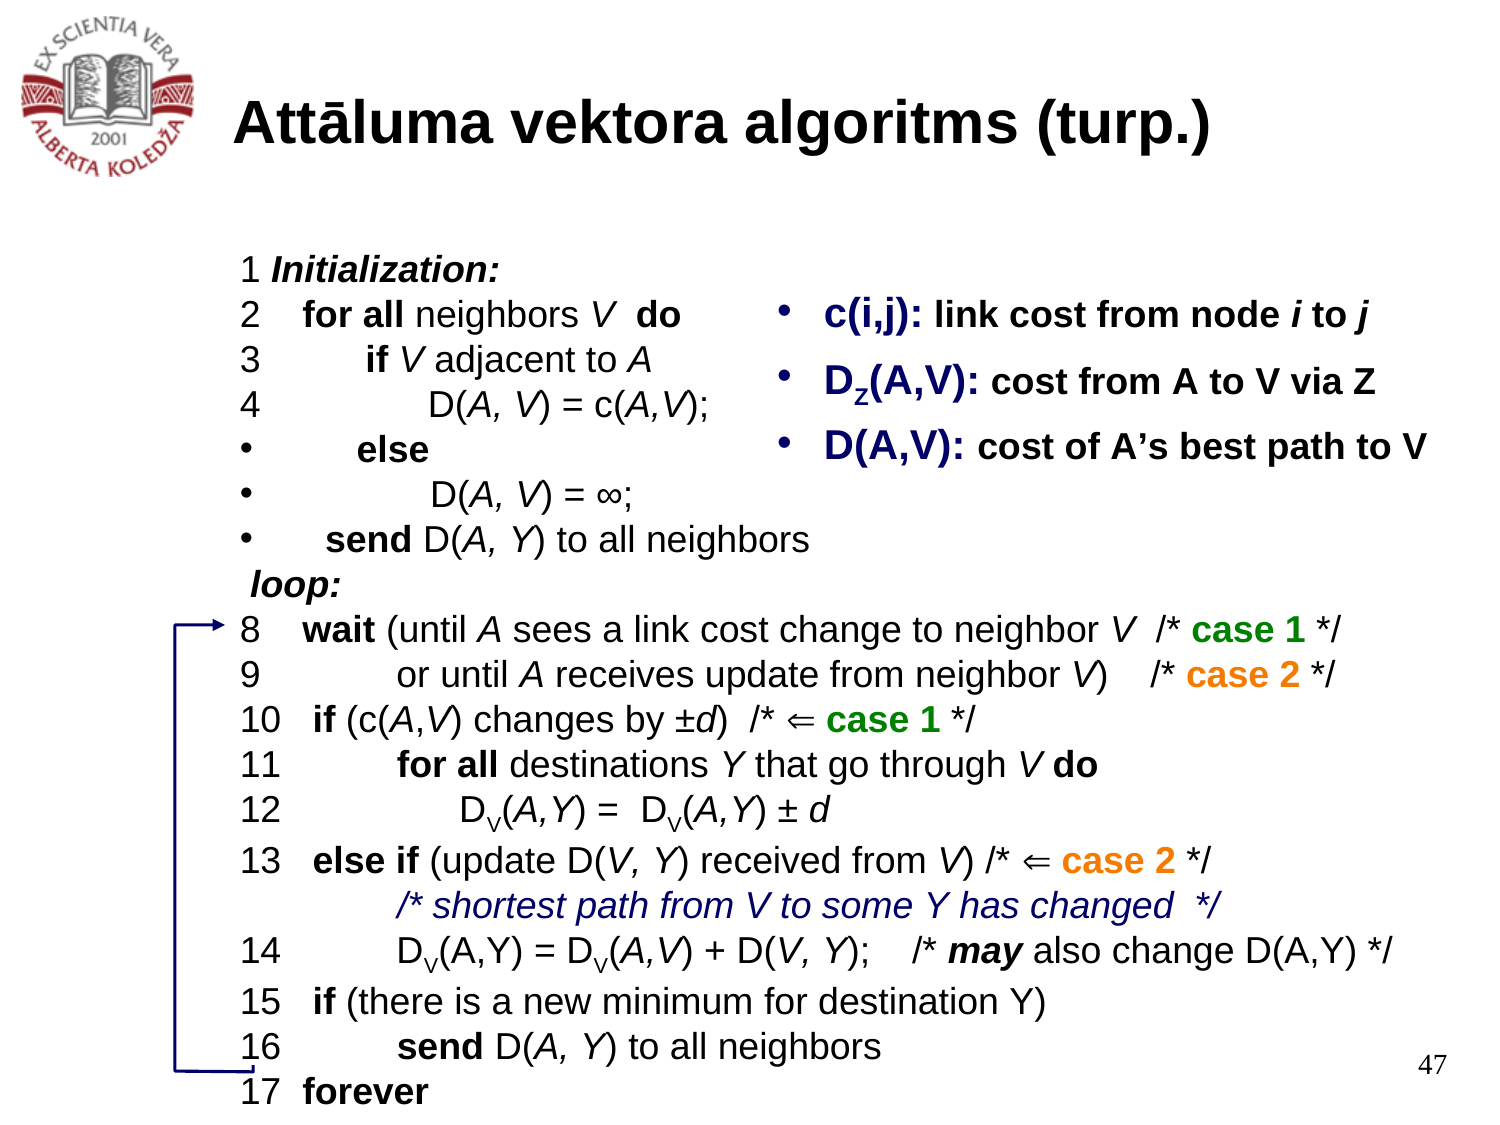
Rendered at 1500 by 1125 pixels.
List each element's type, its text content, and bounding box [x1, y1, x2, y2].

text_box 1 Initialization: 2 for all neighbors V do 3 if V adjacent to A 4 D(A, V) = c(A,V); else D(A, V) = ∞; send D(A, Y) to all neighbors loop: 8 wait (until A sees a link cost change to neighbor V /* case 1 */ 9 or until A receives update from neighbor V) /* case 2 */ 10 if (c(A,V) changes by ±d) /*  case 1 */ 11 for all destinations Y that go through V do 12 DV(A,Y) = DV(A,Y) ± d 13 else if (update D(V, Y) received from V) /*  case 2 */ /* shortest path from V to some Y has changed */ 14 DV(A,Y) = DV(A,V) + D(V, Y); /* may also change D(A,Y) */ 15 if (there is a new minimum for destination Y) 16 send D(A, Y) to all neighbors 17 forever [225, 237, 1438, 1121]
text_box c(i,j): link cost from node i to j DZ(A,V): cost from A to V via Z D(A,V): cost of A’s best path to V [762, 287, 1450, 488]
picture [21, 16, 194, 177]
text_box <skaitlis> [1438, 1037, 1463, 1101]
title Attāluma vektora algoritms (turp.) [50, 62, 1374, 175]
